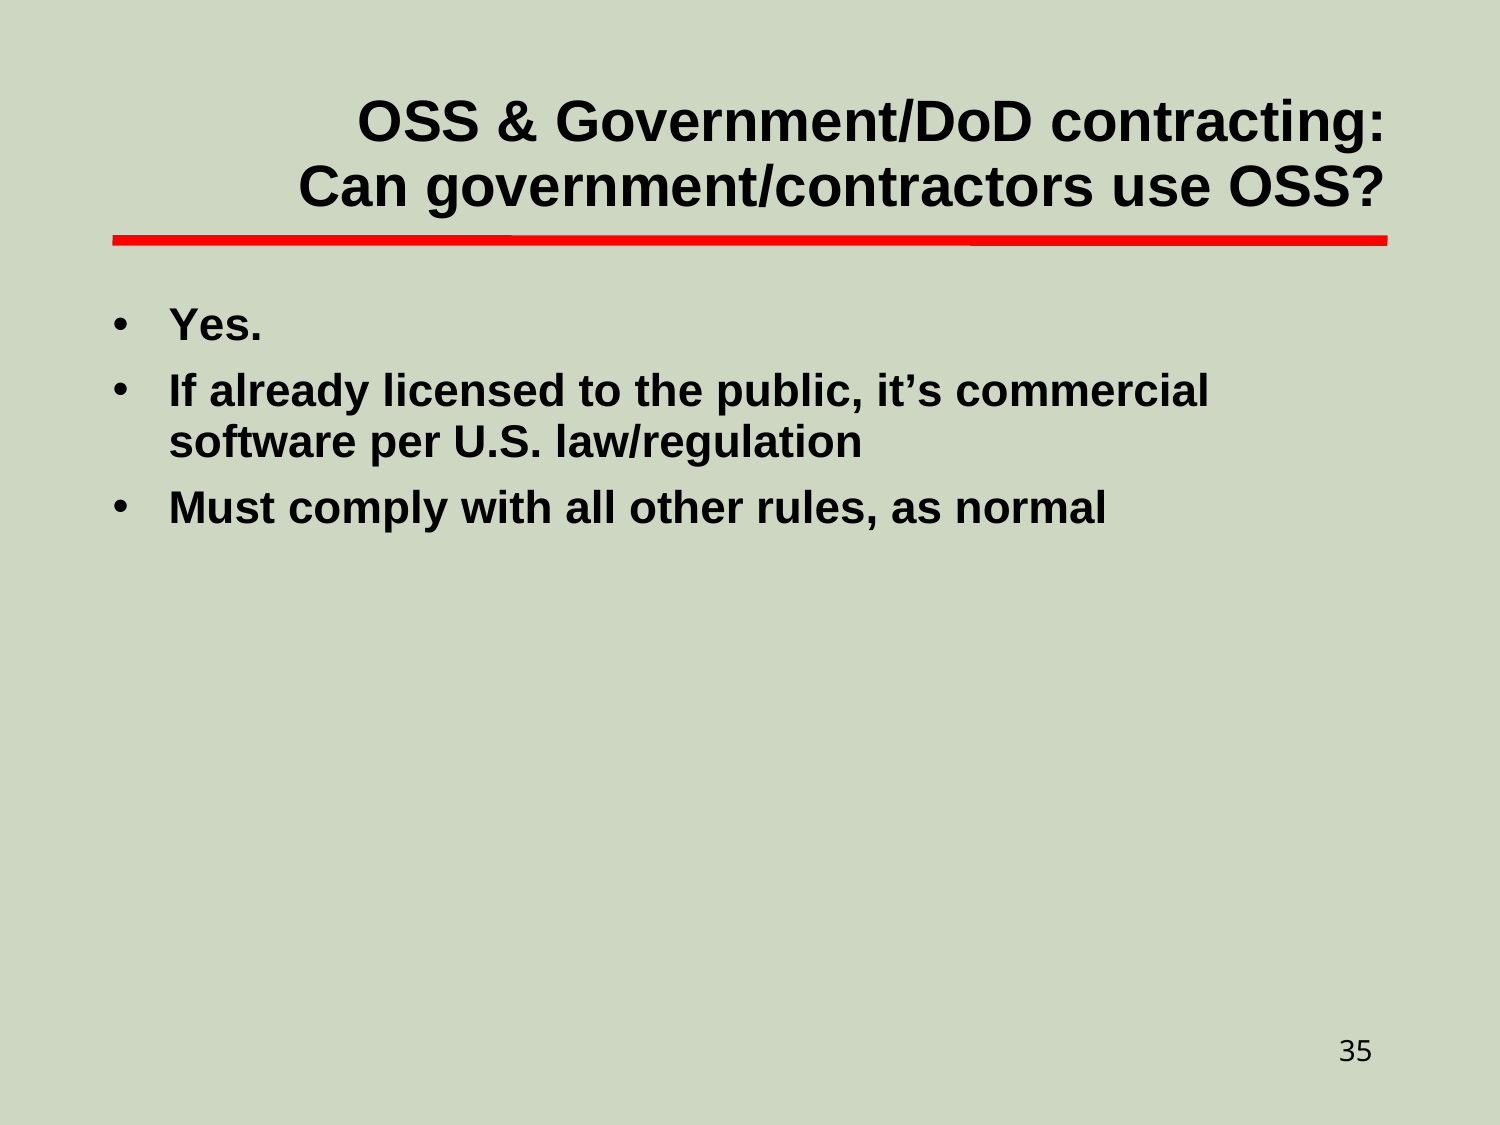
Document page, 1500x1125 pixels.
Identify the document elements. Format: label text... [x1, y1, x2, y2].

title OSS & Government/DoD contracting: Can government/contractors use OSS? [262, 85, 1388, 224]
list Yes. If already licensed to the public, it’s commercial software per U.S. law/regulation Must comply with all other rules, as normal [112, 299, 1388, 1098]
